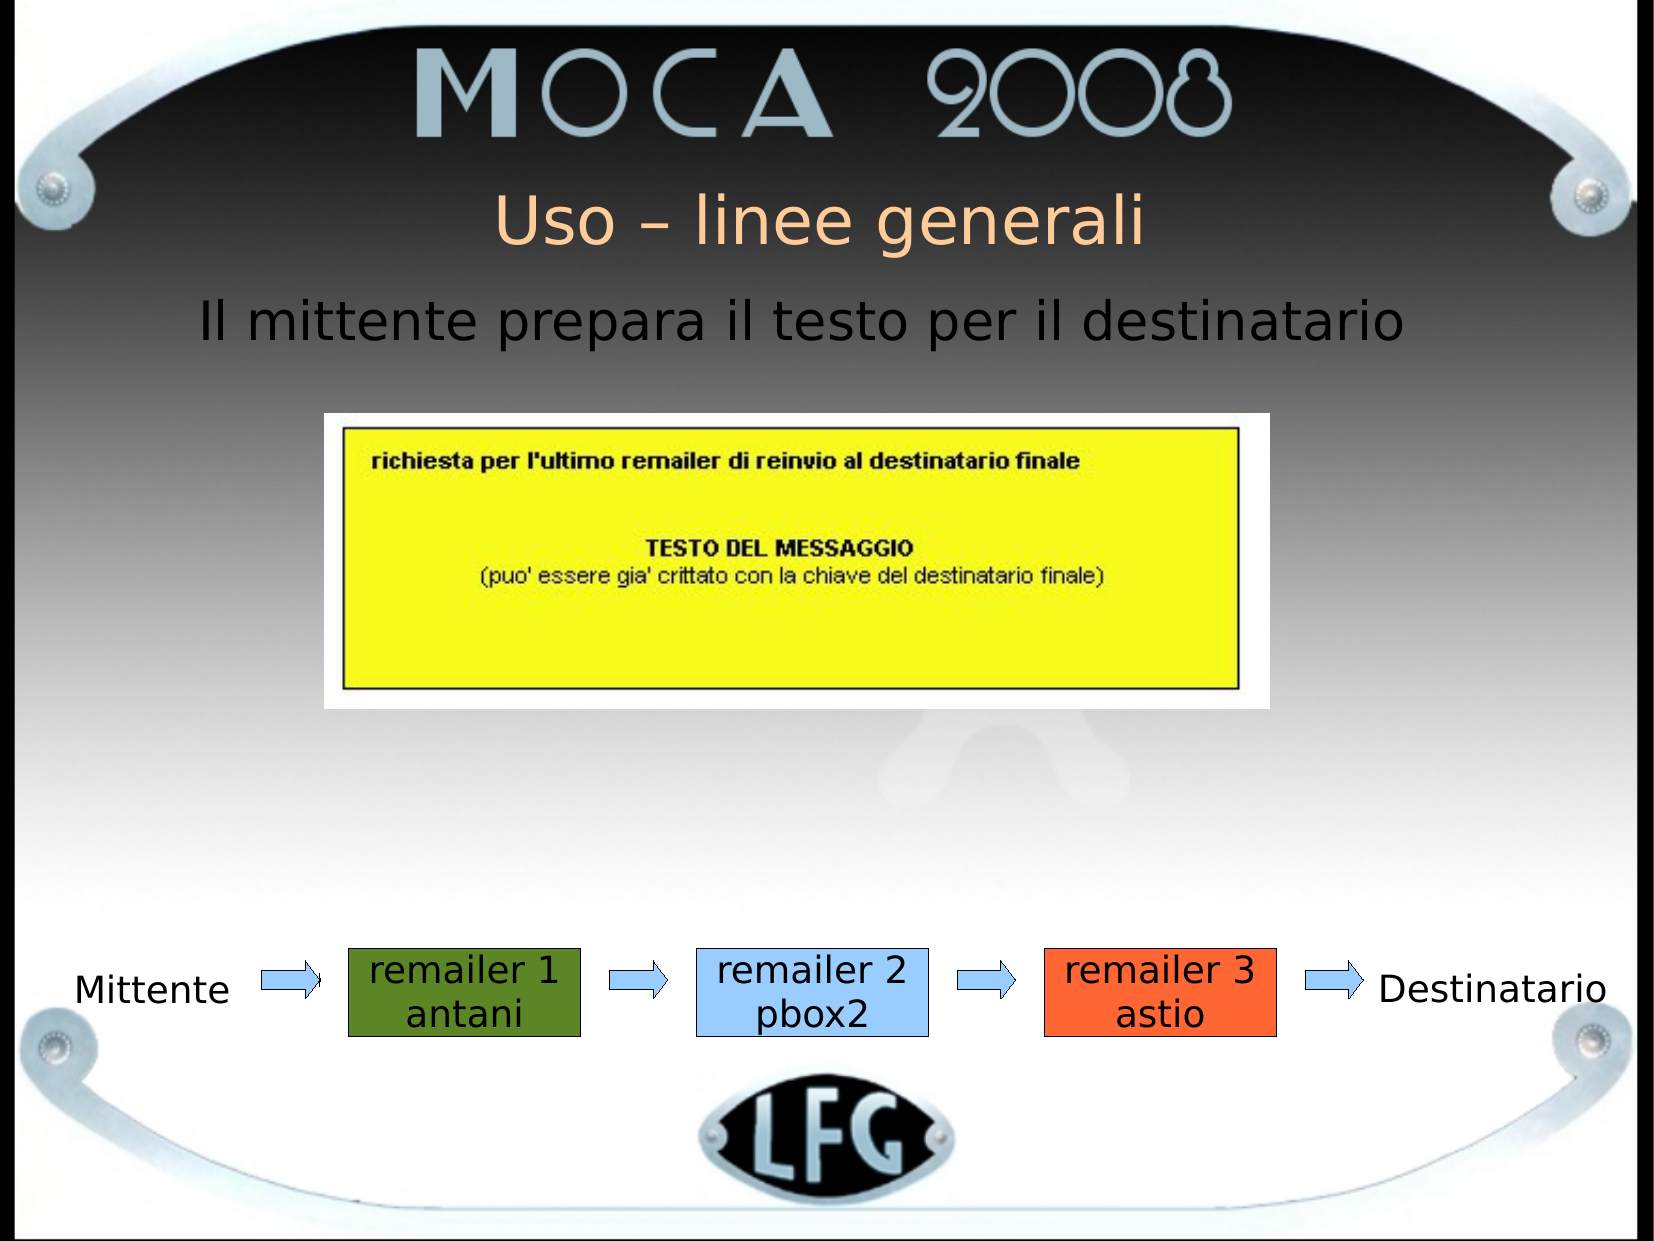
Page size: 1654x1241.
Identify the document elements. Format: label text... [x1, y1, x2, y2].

picture [0, 0, 1654, 1241]
text_box [1218, 960, 1538, 1047]
text_box [957, 960, 1016, 999]
text_box Destinatario [1363, 960, 1625, 1022]
text_box [609, 960, 668, 999]
text_box remailer 2 pbox2 [696, 948, 929, 1037]
text_box remailer 3 astio [1044, 948, 1277, 1037]
text_box remailer 1 antani [348, 948, 581, 1037]
text_box [261, 960, 321, 999]
title Uso – linee generali [76, 117, 1565, 325]
text_box Mittente [59, 961, 262, 1023]
list Il mittente prepara il testo per il destinatario [82, 290, 1506, 446]
